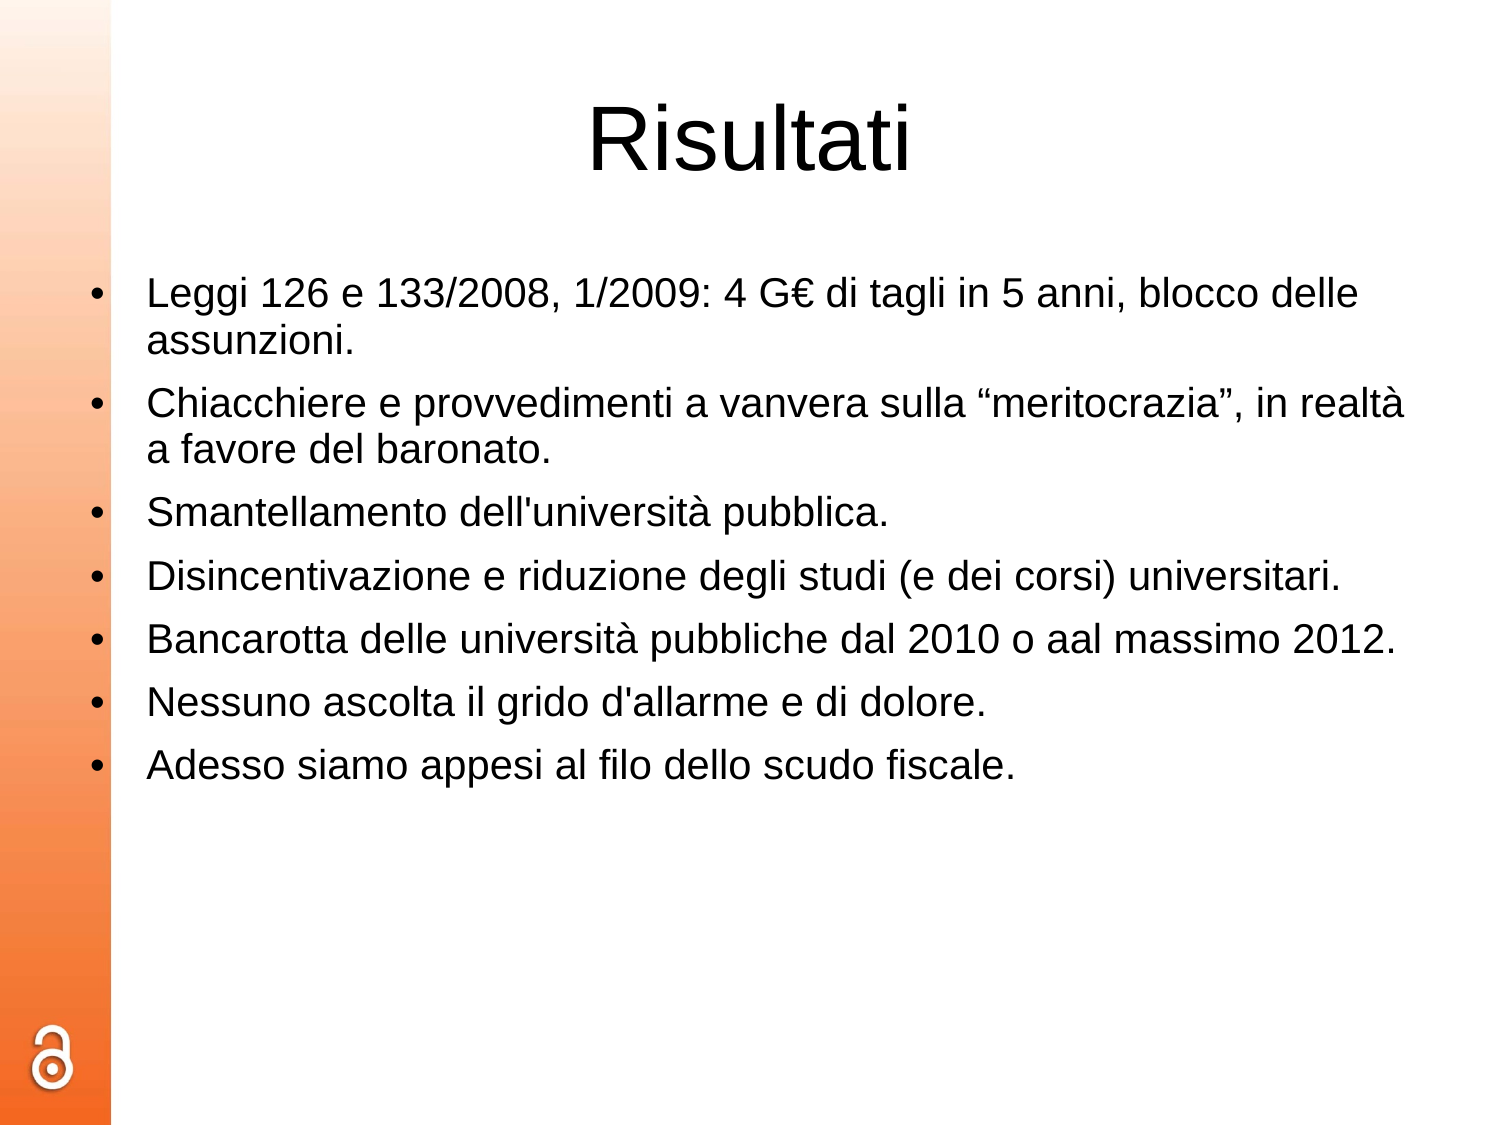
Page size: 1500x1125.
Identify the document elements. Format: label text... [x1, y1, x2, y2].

picture [0, 0, 1500, 1125]
title Risultati [75, 45, 1426, 233]
list Leggi 126 e 133/2008, 1/2009: 4 G€ di tagli in 5 anni, blocco delle assunzioni. Chiacchiere e provvedimenti a vanvera sulla “meritocrazia”, in realtà a favore del baronato. Smantellamento dell'università pubblica. Disincentivazione e riduzione degli studi (e dei corsi) universitari. Bancarotta delle università pubbliche dal 2010 o aal massimo 2012. Nessuno ascolta il grido d'allarme e di dolore. Adesso siamo appesi al filo dello scudo fiscale. [75, 262, 1426, 1005]
